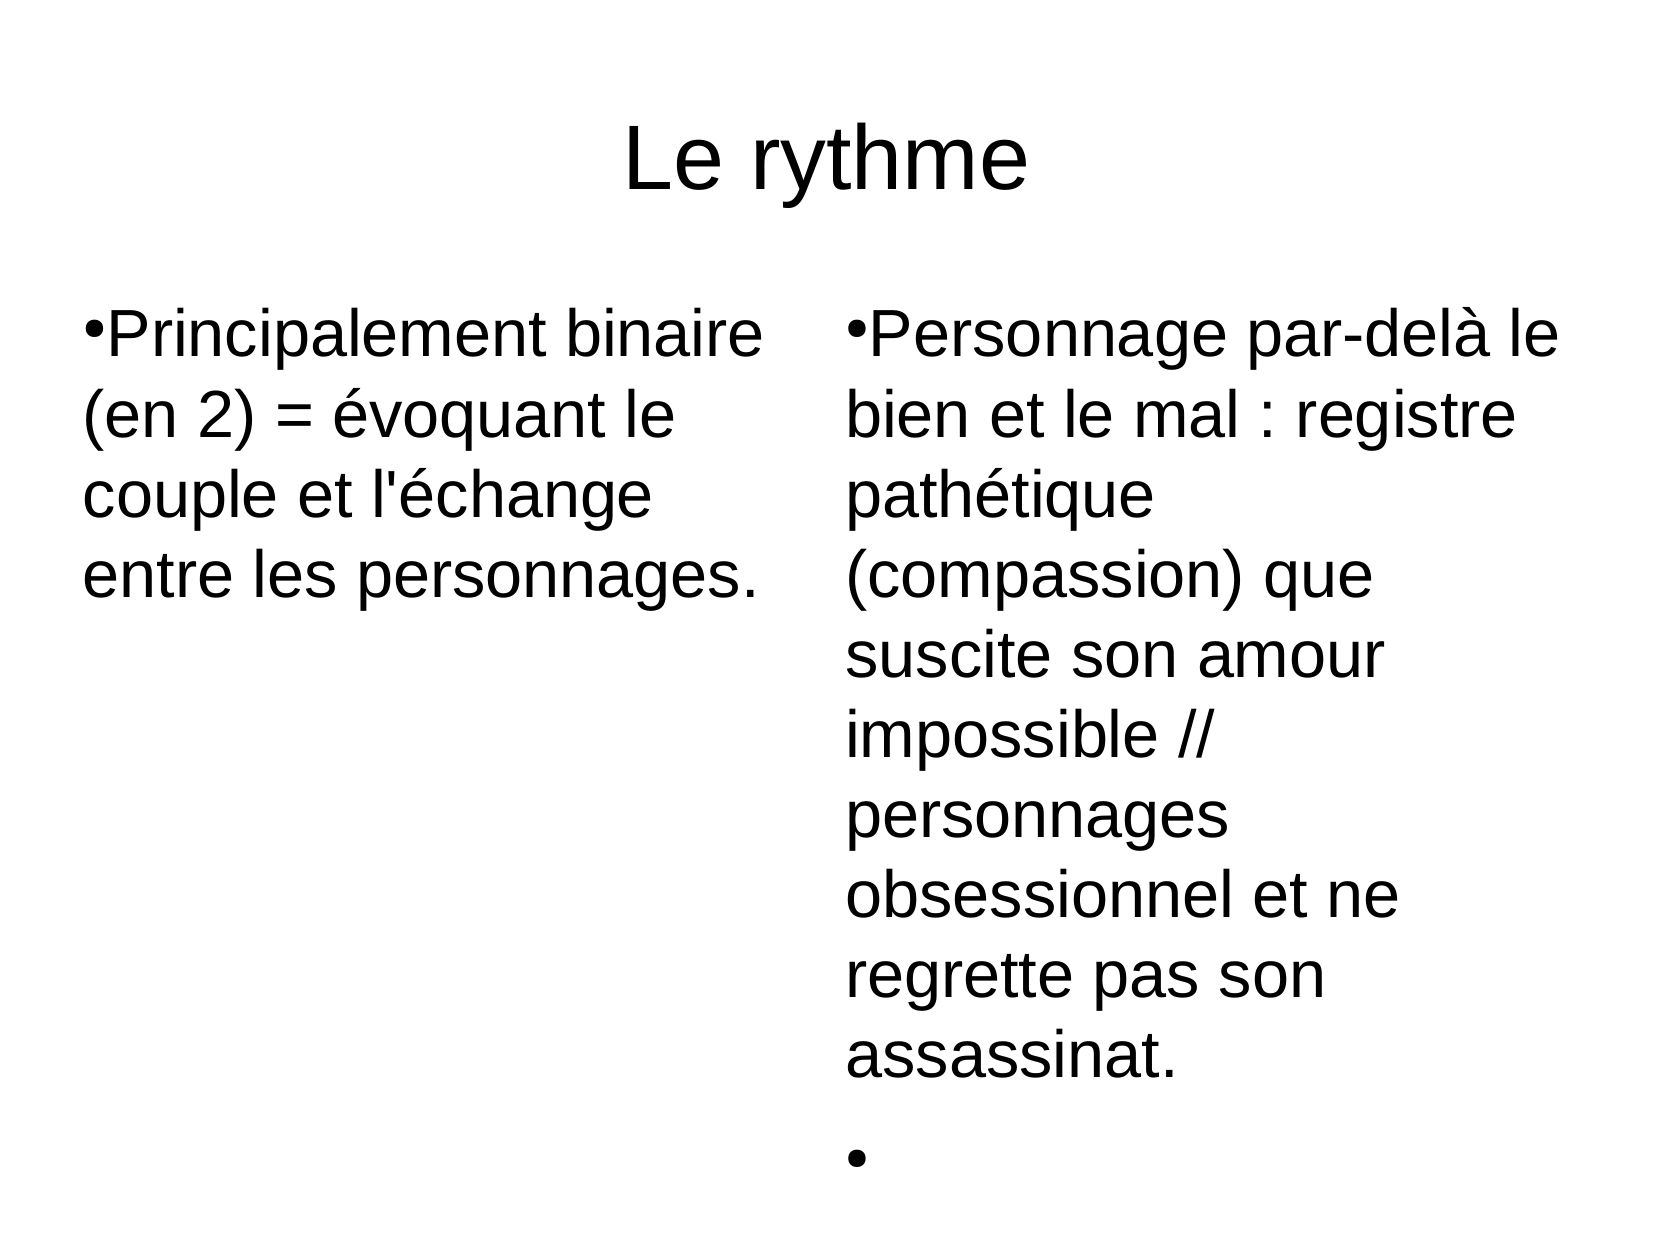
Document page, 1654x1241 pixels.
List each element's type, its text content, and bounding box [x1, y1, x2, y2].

title Le rythme [82, 49, 1571, 257]
list Personnage par-delà le bien et le mal : registre pathétique (compassion) que suscite son amour impossible // personnages obsessionnel et ne regrette pas son assassinat. [845, 290, 1572, 1143]
list Principalement binaire (en 2) = évoquant le couple et l'échange entre les personnages. [82, 290, 809, 1010]
